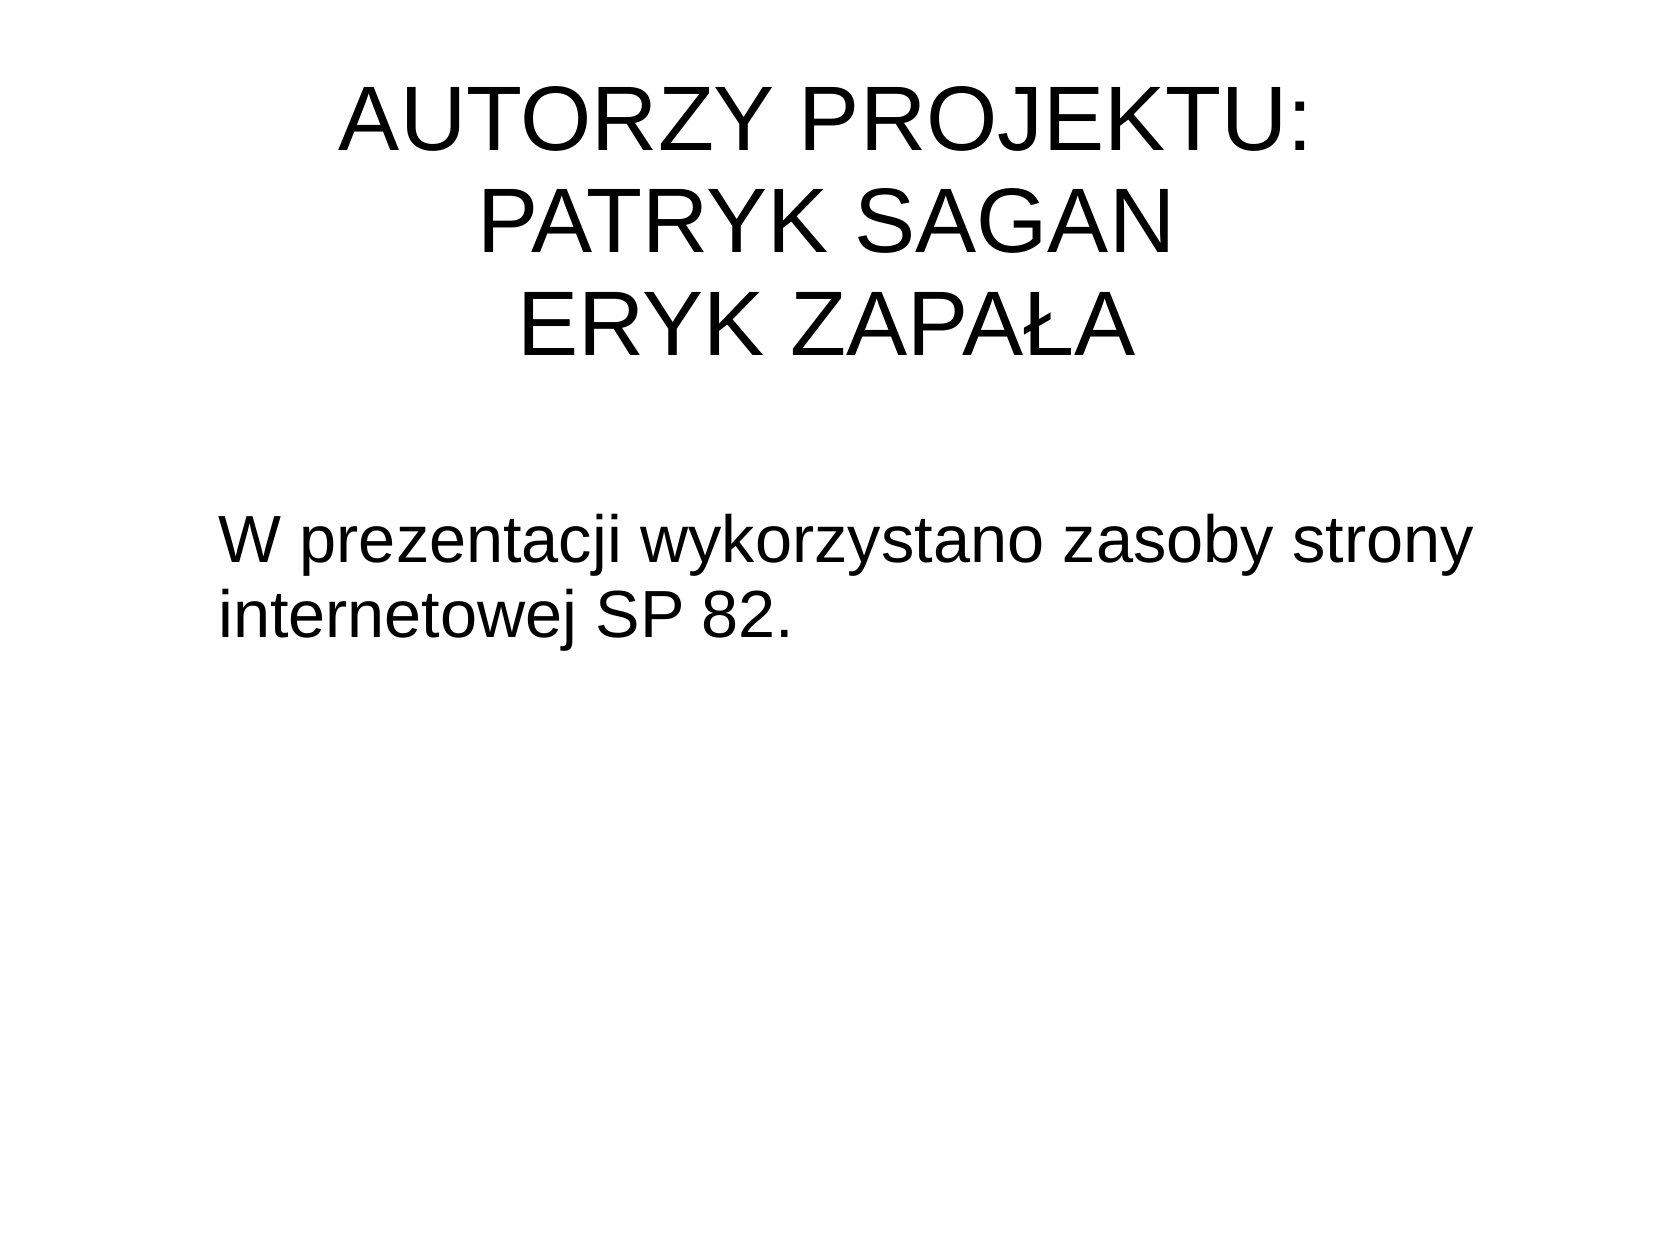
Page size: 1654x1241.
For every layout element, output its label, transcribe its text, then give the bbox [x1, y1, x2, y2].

title AUTORZY PROJEKTU: PATRYK SAGAN ERYK ZAPAŁA [82, 0, 1571, 443]
list W prezentacji wykorzystano zasoby strony internetowej SP 82. [147, 501, 1506, 1211]
